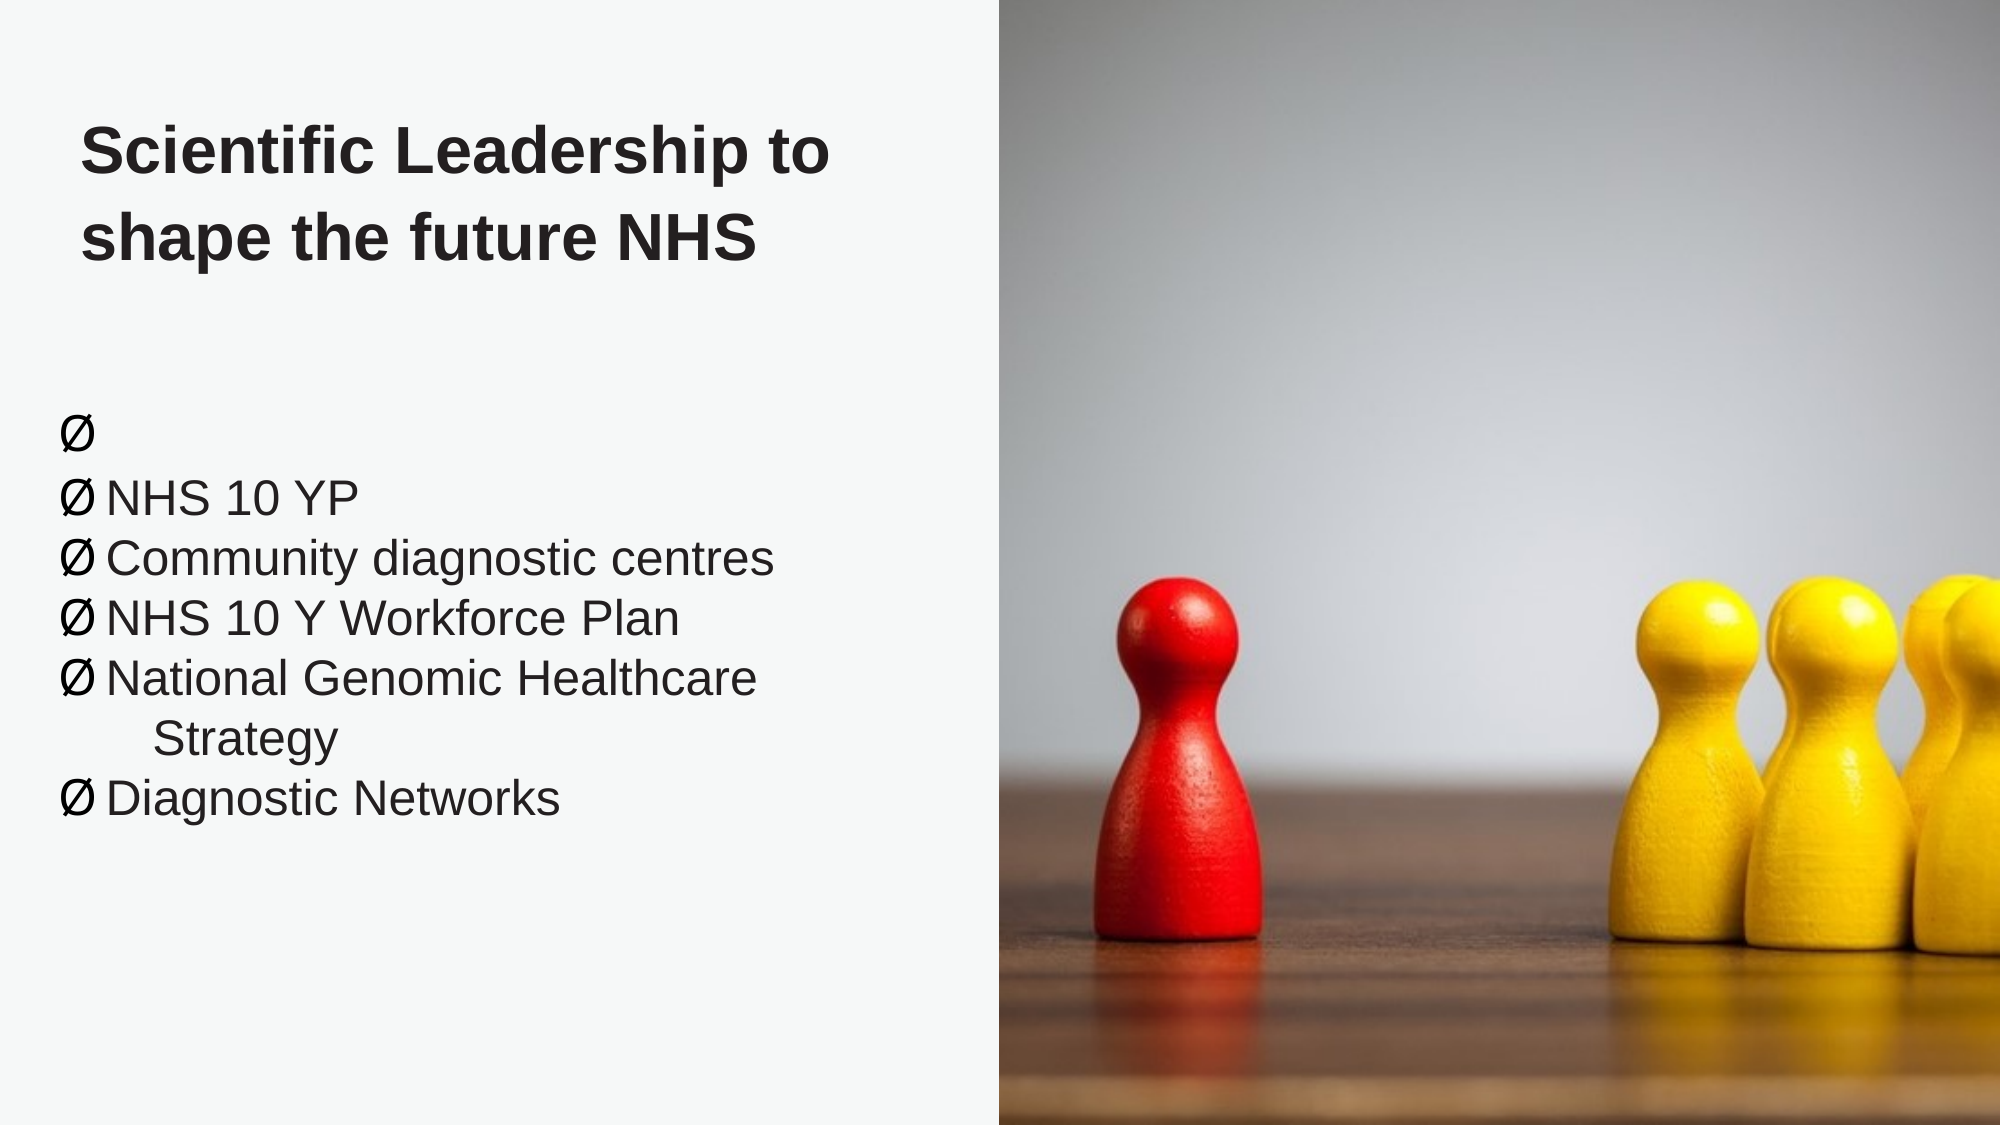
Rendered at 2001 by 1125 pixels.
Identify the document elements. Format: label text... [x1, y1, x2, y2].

title Scientific Leadership to shape the future NHS [65, 91, 871, 311]
text_box NHS 10 YP Community diagnostic centres NHS 10 Y Workforce Plan National Genomic Healthcare Strategy Diagnostic Networks [43, 390, 893, 830]
picture [999, 0, 2000, 1125]
